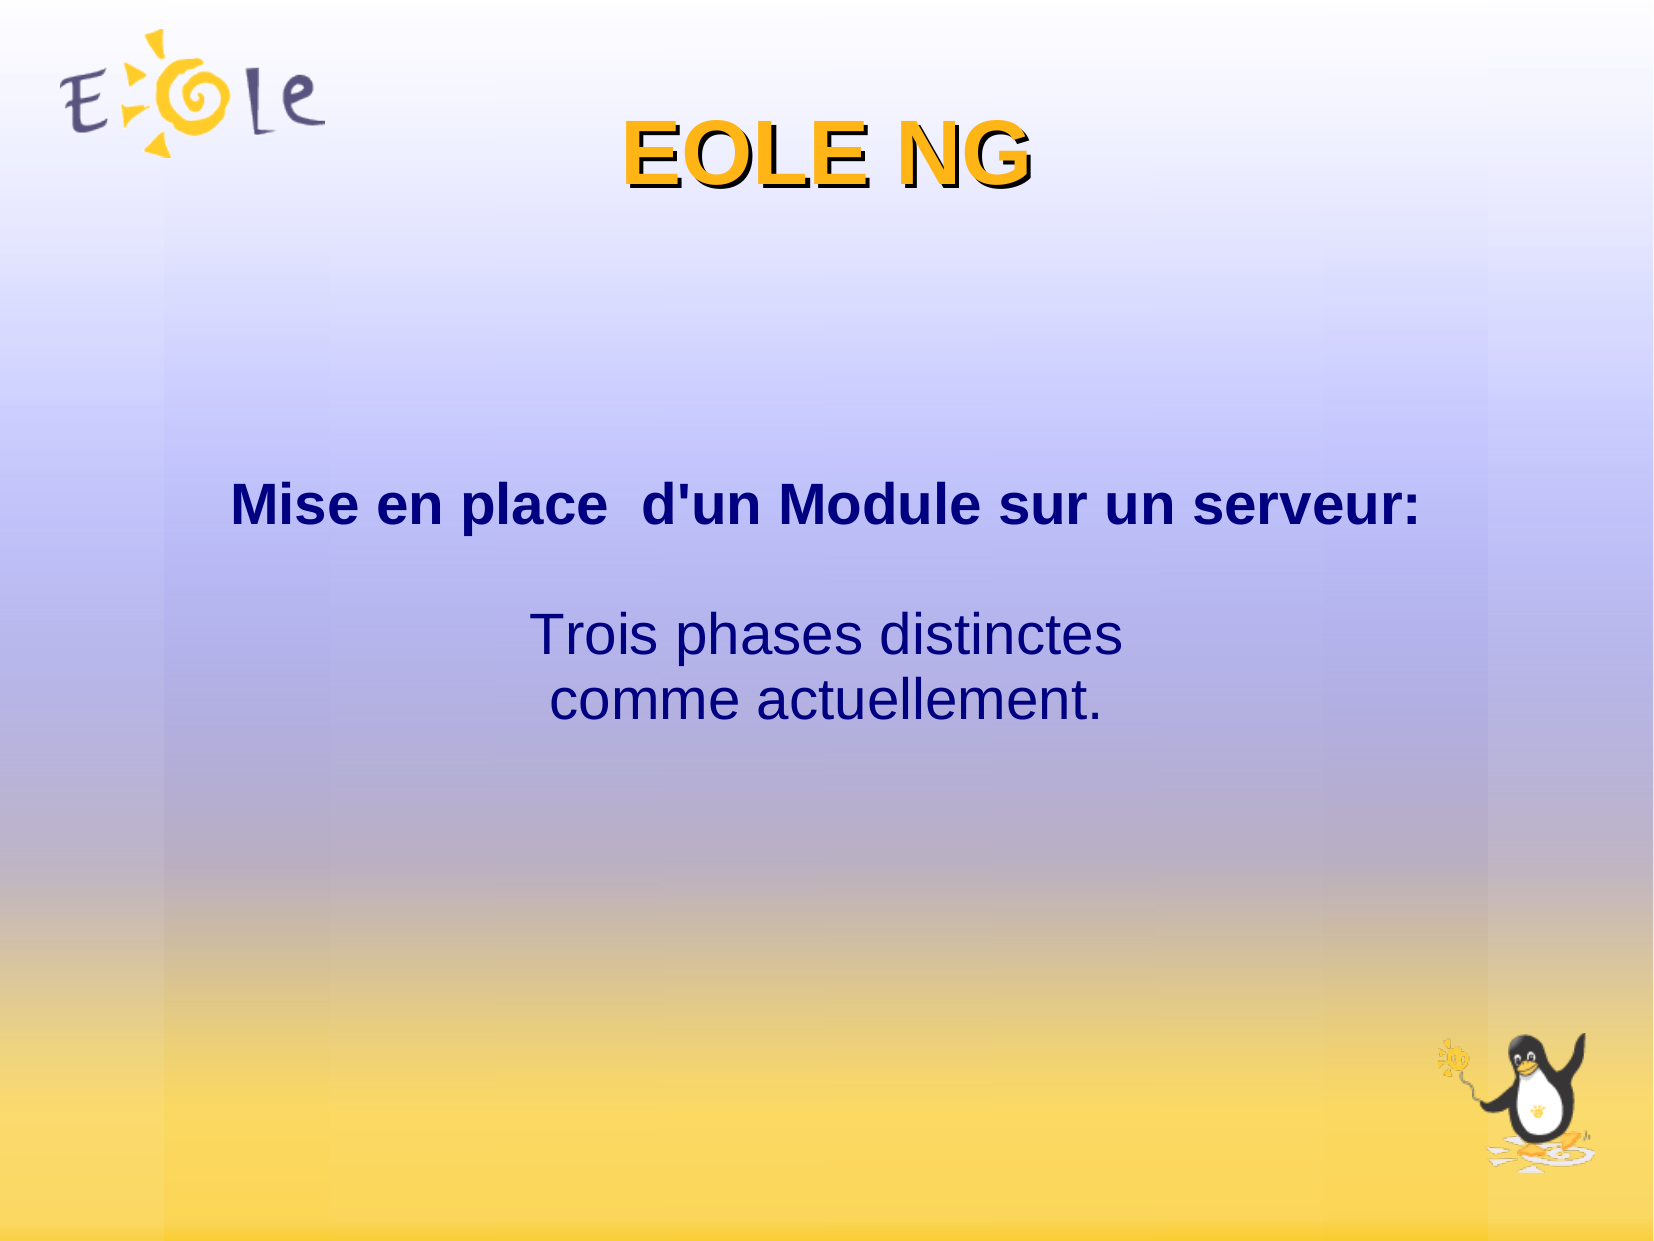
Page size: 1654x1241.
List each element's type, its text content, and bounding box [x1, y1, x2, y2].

picture [0, 0, 1654, 1241]
title EOLE NG [82, 49, 1571, 257]
subtitle Mise en place d'un Module sur un serveur: Trois phases distinctes comme actuellement. [82, 290, 1571, 1109]
